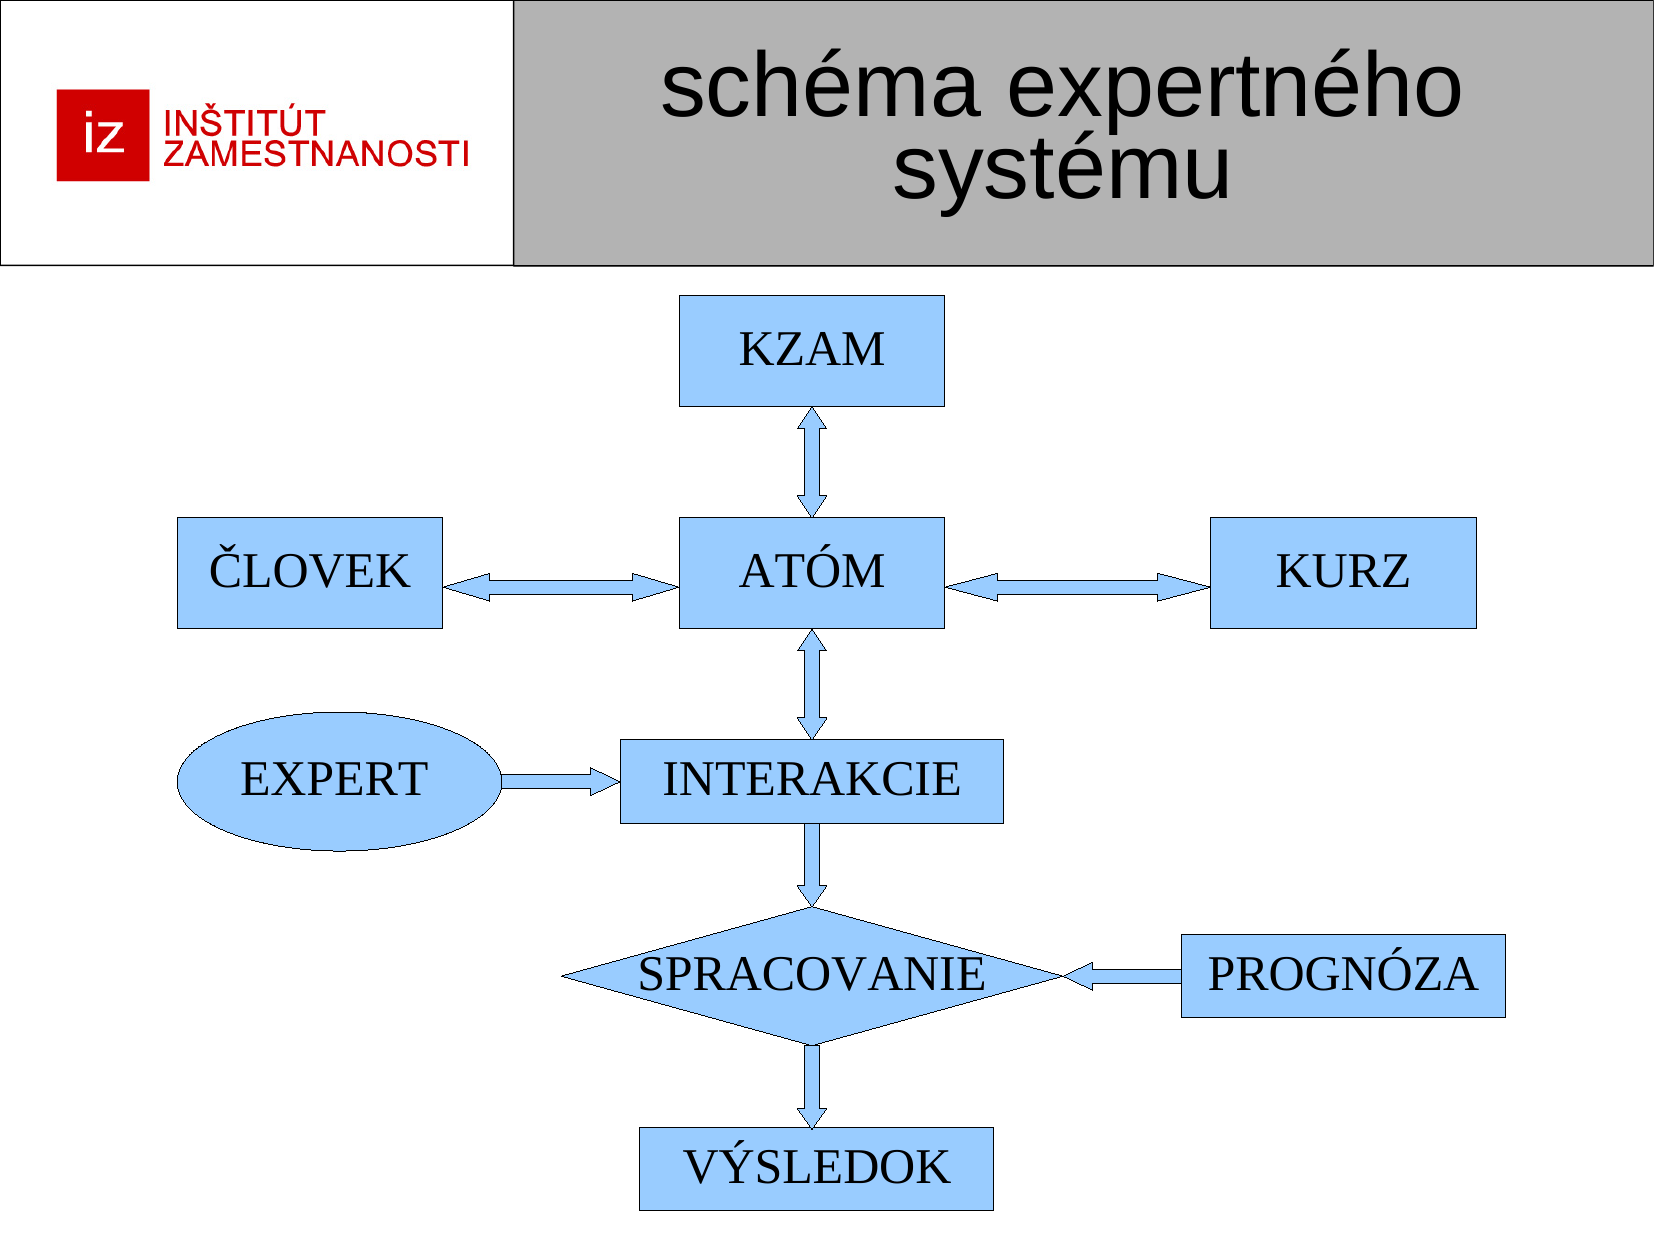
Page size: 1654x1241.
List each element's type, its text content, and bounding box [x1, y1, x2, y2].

text_box SPRACOVANIE [561, 906, 1063, 1045]
text_box VÝSLEDOK [639, 1127, 994, 1211]
text_box [944, 573, 1210, 602]
title schéma expertného systému [561, 37, 1565, 229]
text_box INTERAKCIE [620, 739, 1004, 824]
text_box [797, 1045, 827, 1130]
text_box KURZ [1210, 517, 1477, 629]
text_box PROGNÓZA [1181, 934, 1506, 1018]
text_box ATÓM [679, 517, 945, 629]
text_box KZAM [679, 295, 945, 407]
text_box [797, 823, 827, 907]
text_box EXPERT [177, 712, 502, 852]
text_box [442, 573, 679, 602]
text_box [501, 767, 621, 796]
picture [5, 8, 512, 257]
text_box [1062, 962, 1182, 991]
text_box [797, 628, 827, 740]
text_box [797, 407, 827, 518]
text_box ČLOVEK [177, 517, 443, 629]
